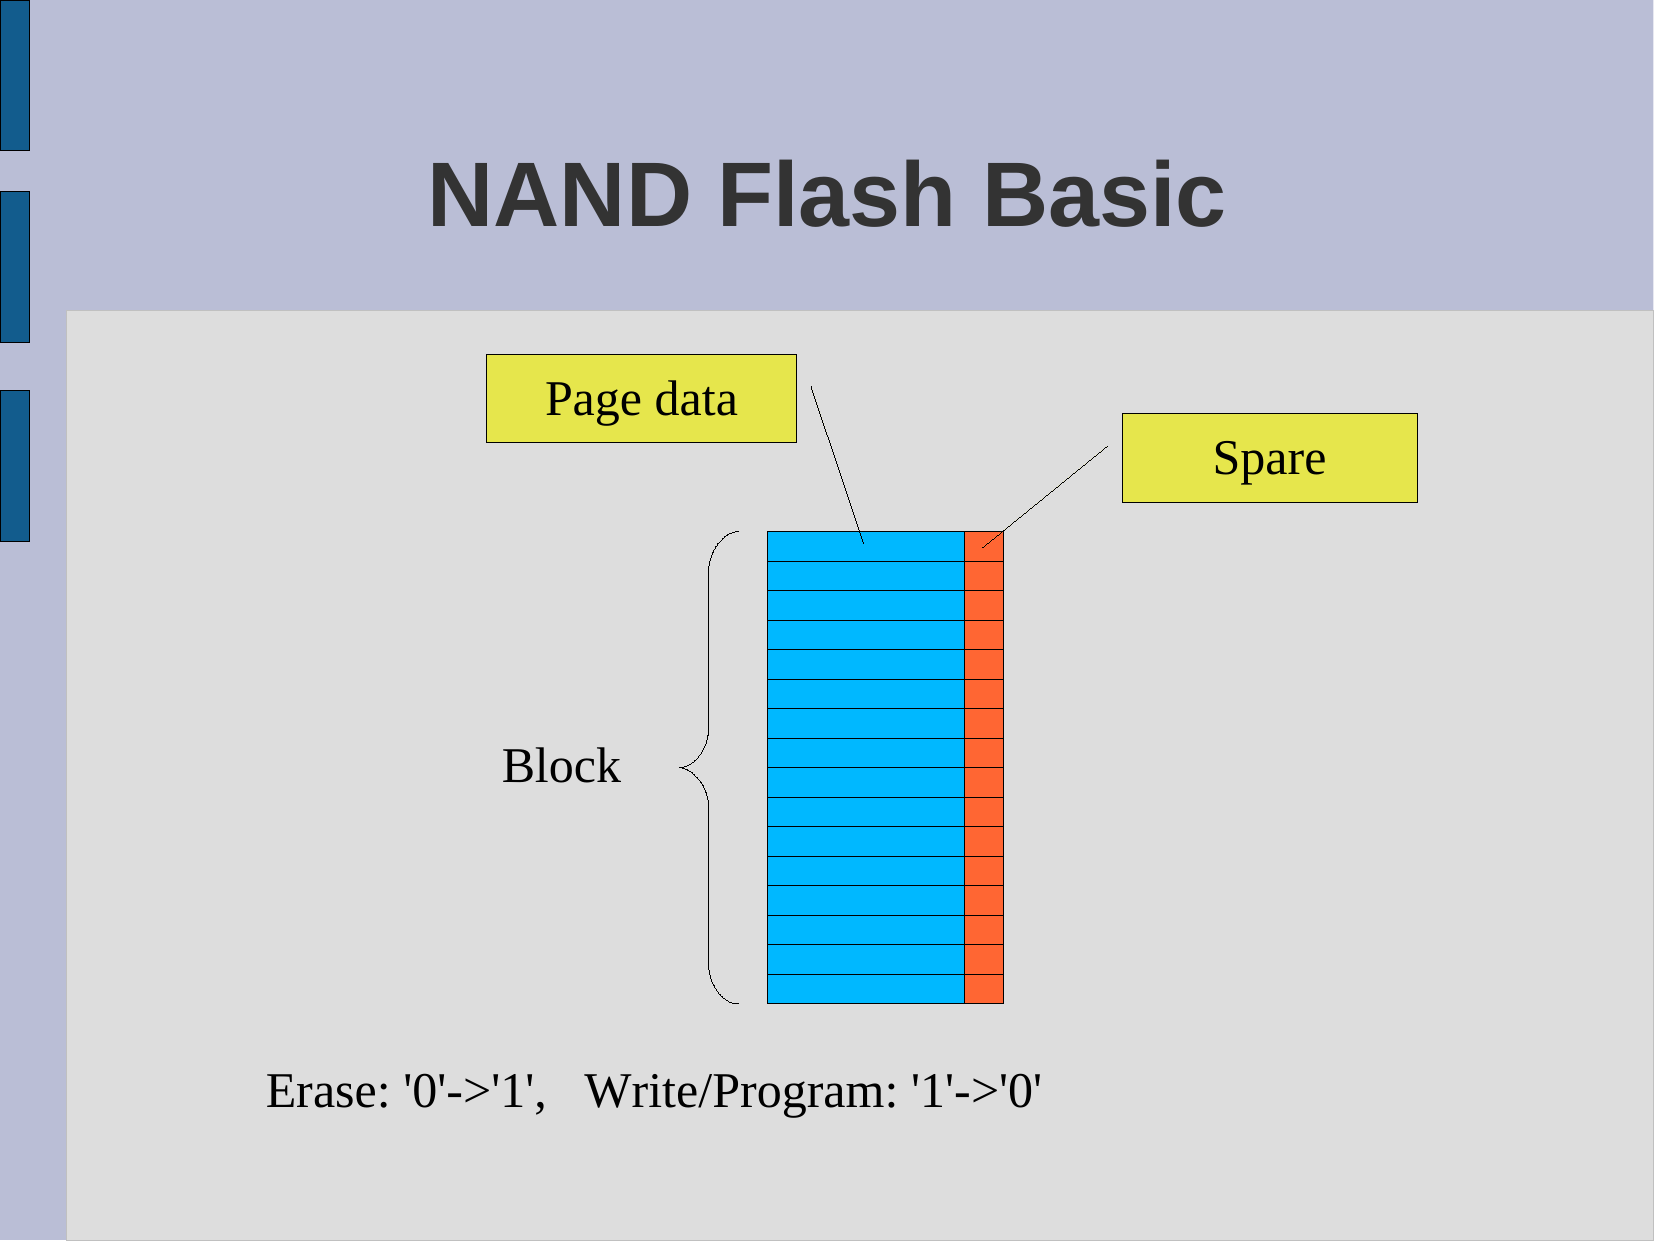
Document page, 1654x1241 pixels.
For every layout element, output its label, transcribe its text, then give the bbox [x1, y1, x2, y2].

title NAND Flash Basic [121, 91, 1534, 299]
text_box Block [501, 738, 680, 795]
text_box Page data [486, 354, 797, 443]
text_box Erase: '0'->'1', Write/Program: '1'->'0' [265, 1062, 1447, 1120]
text_box [767, 531, 1004, 1004]
text_box Spare [1122, 413, 1417, 502]
